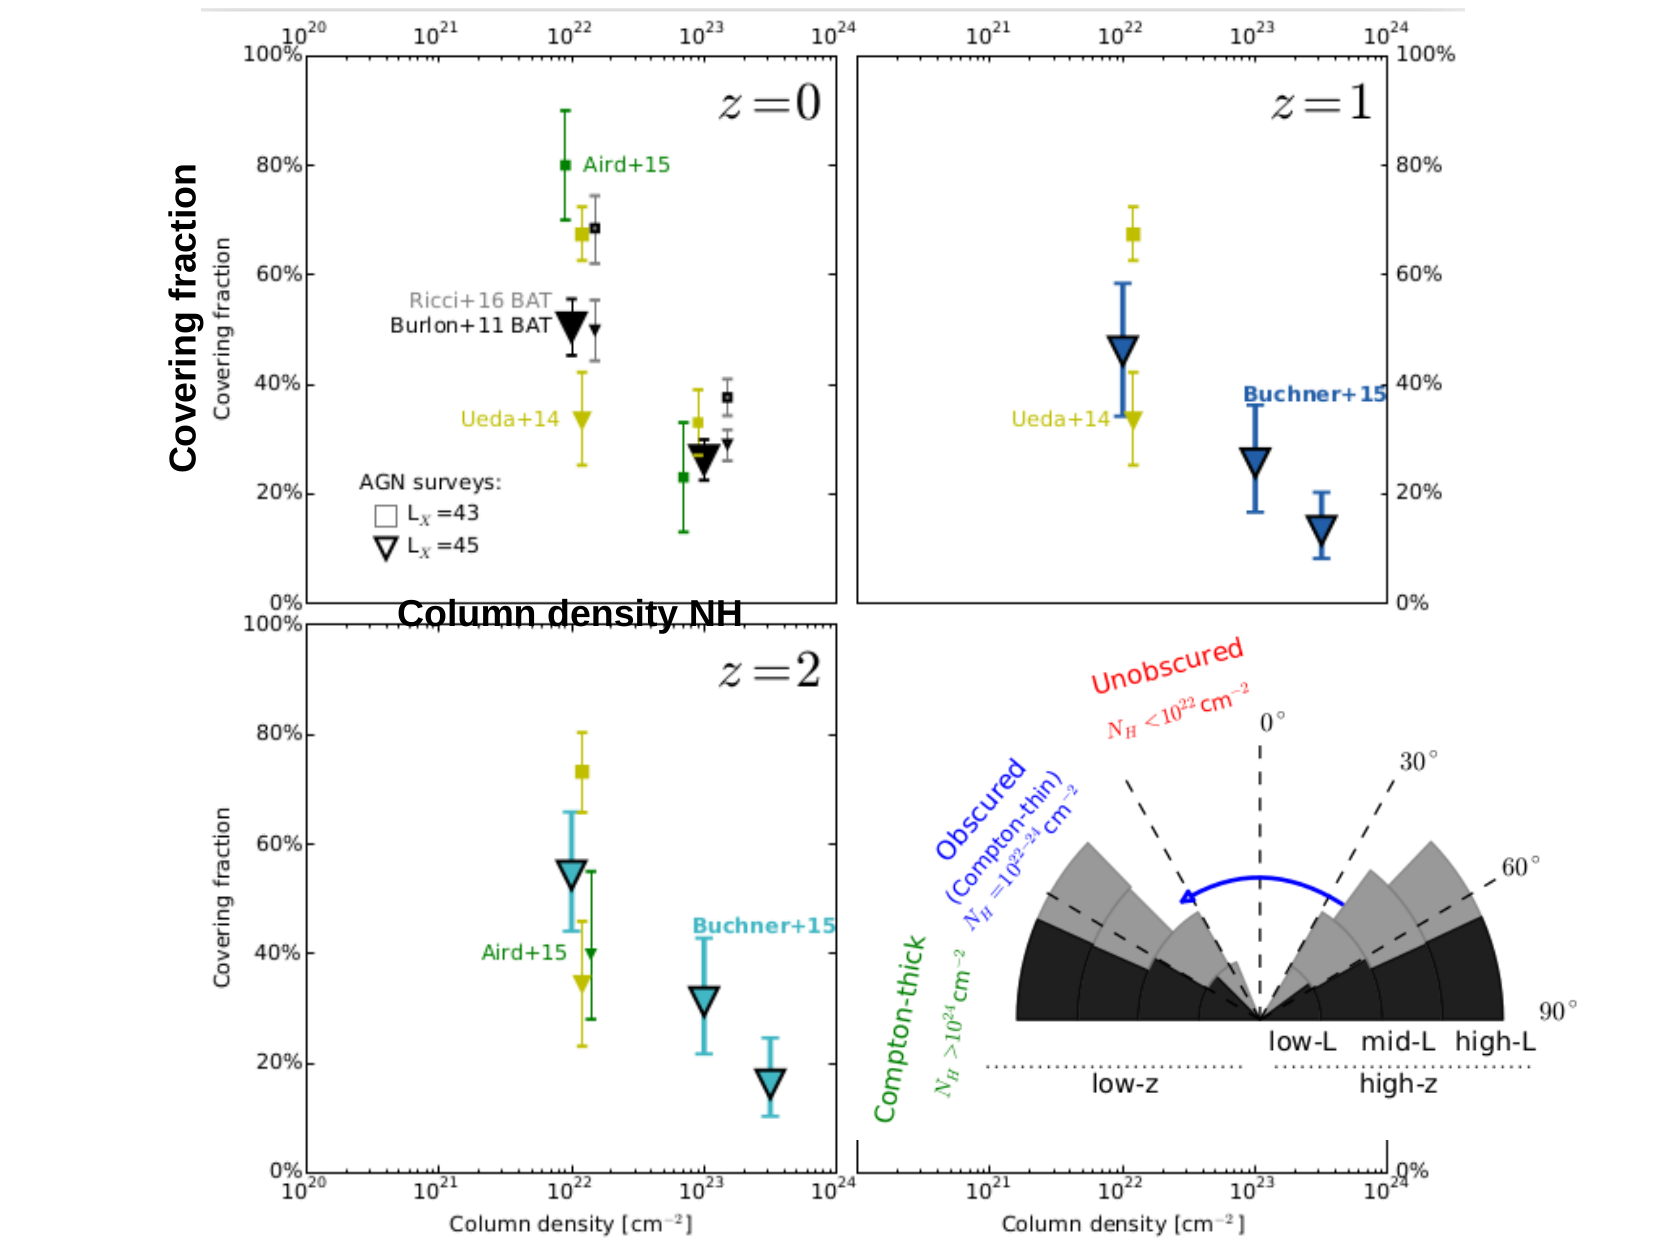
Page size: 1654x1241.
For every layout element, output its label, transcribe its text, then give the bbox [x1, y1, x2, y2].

text_box Column density NH [315, 585, 826, 642]
picture [201, 8, 1593, 1241]
text_box Covering fraction [154, 63, 212, 574]
